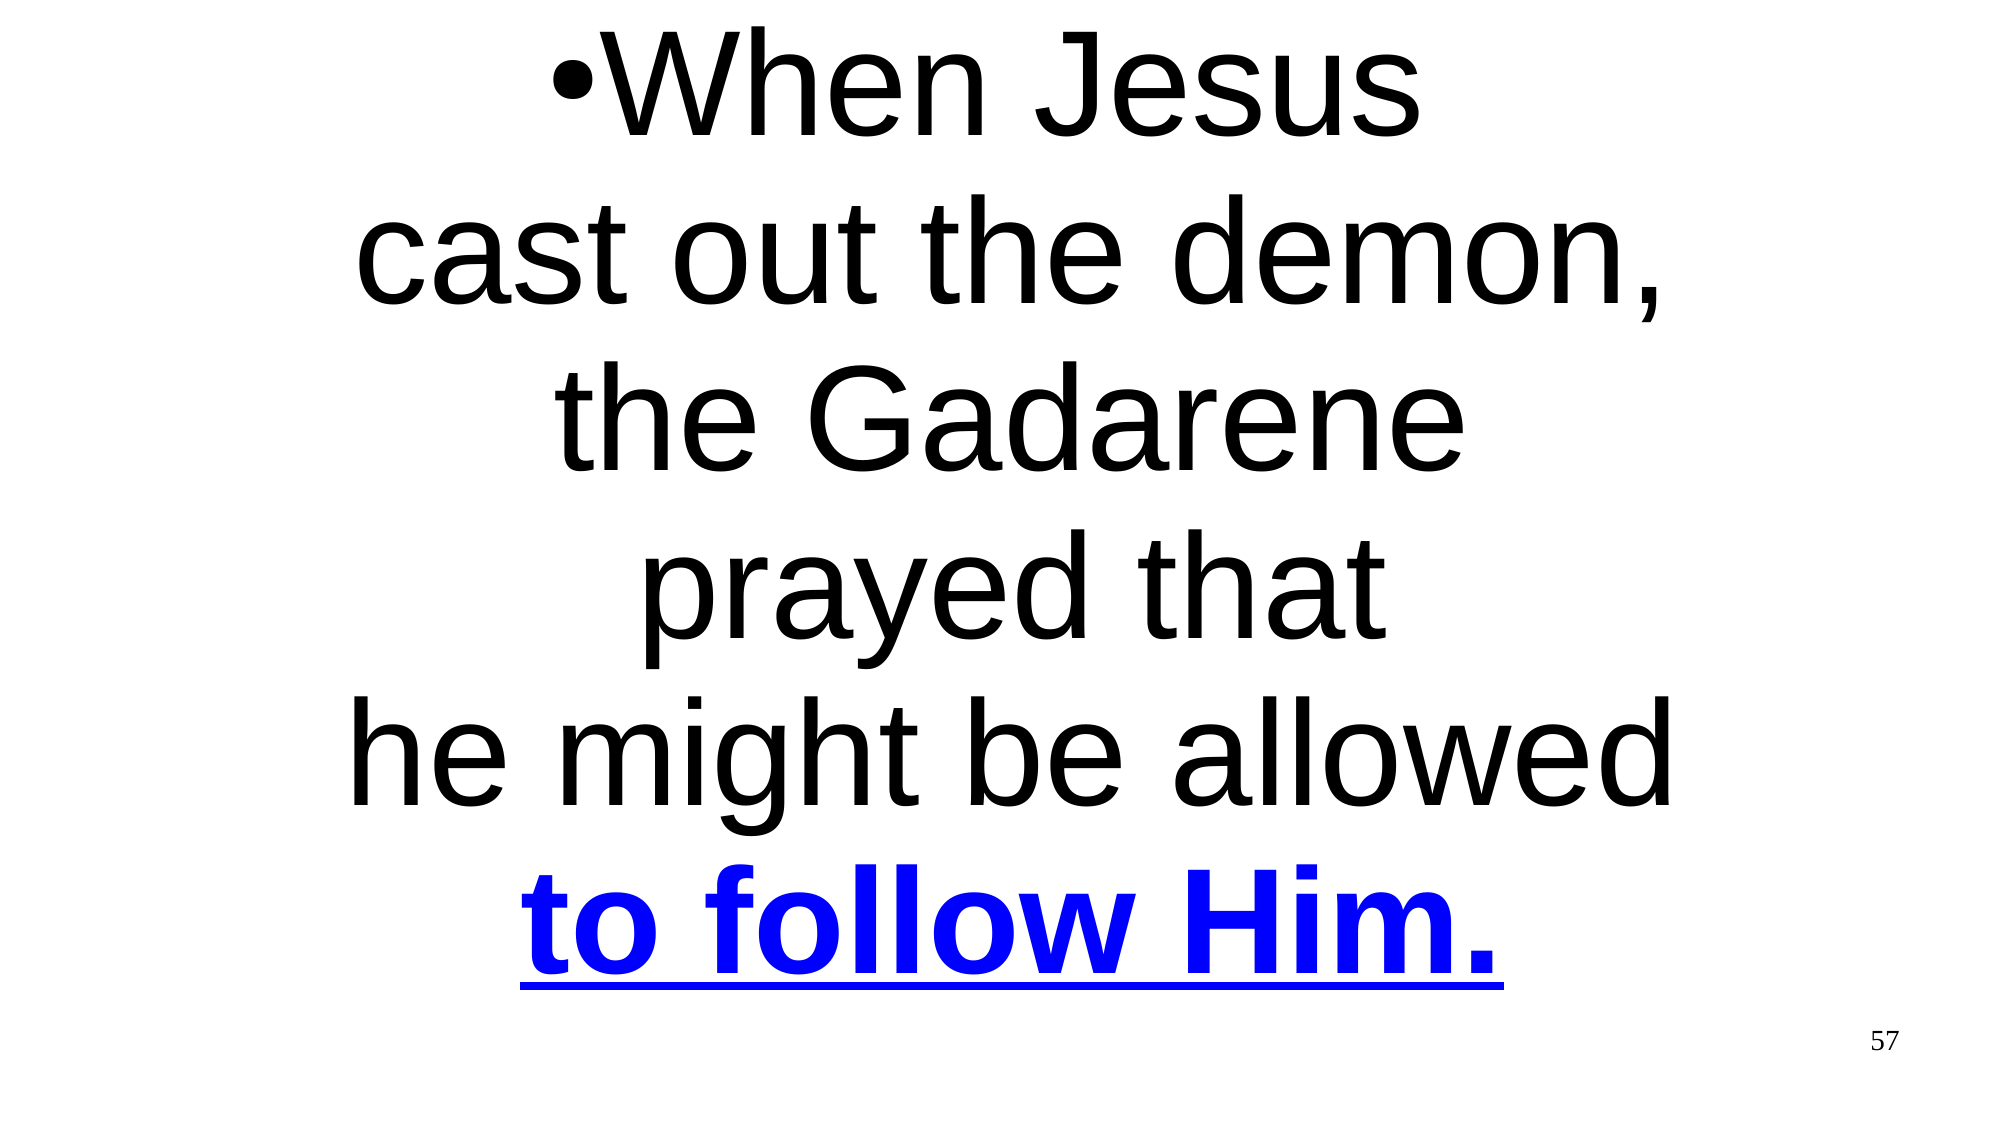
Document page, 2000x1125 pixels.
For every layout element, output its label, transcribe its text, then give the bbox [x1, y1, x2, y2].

list When Jesus cast out the demon, the Gadarene prayed that he might be allowed to follow Him. [0, 0, 1996, 1123]
